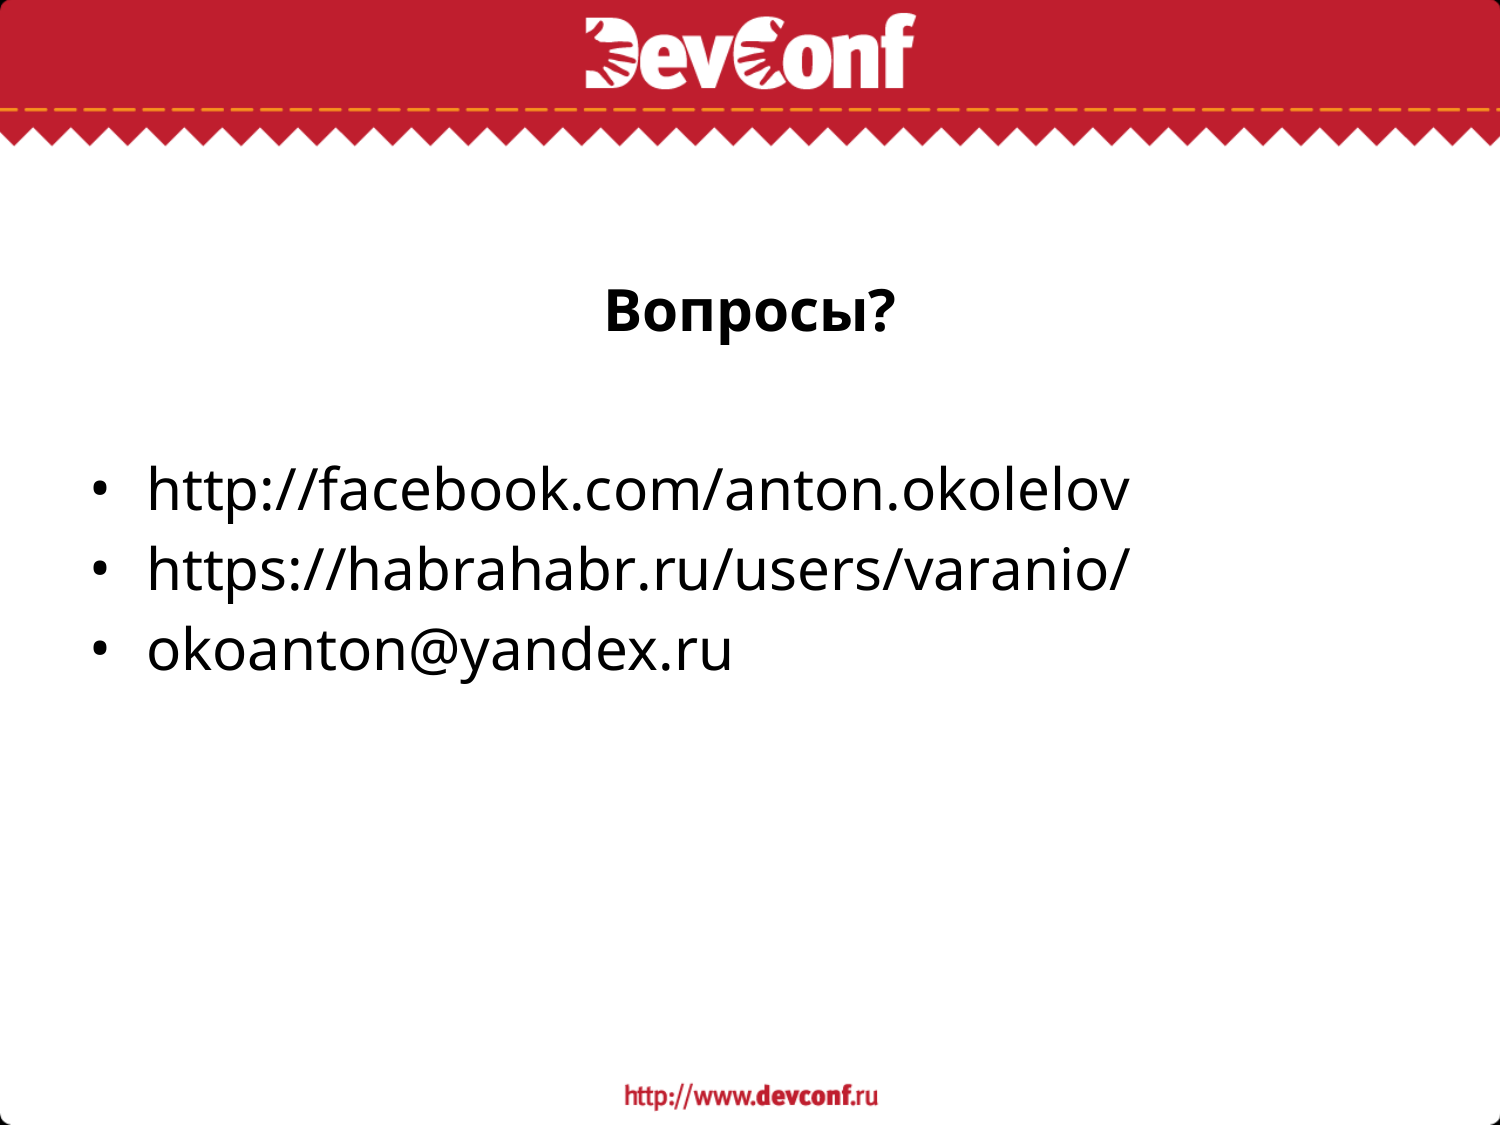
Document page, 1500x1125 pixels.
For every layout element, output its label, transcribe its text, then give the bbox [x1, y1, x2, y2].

picture [0, 0, 1500, 1125]
list http://facebook.com/anton.okolelov https://habrahabr.ru/users/varanio/ okoanton@yandex.ru [75, 444, 1426, 1028]
title Вопросы? [75, 219, 1426, 398]
